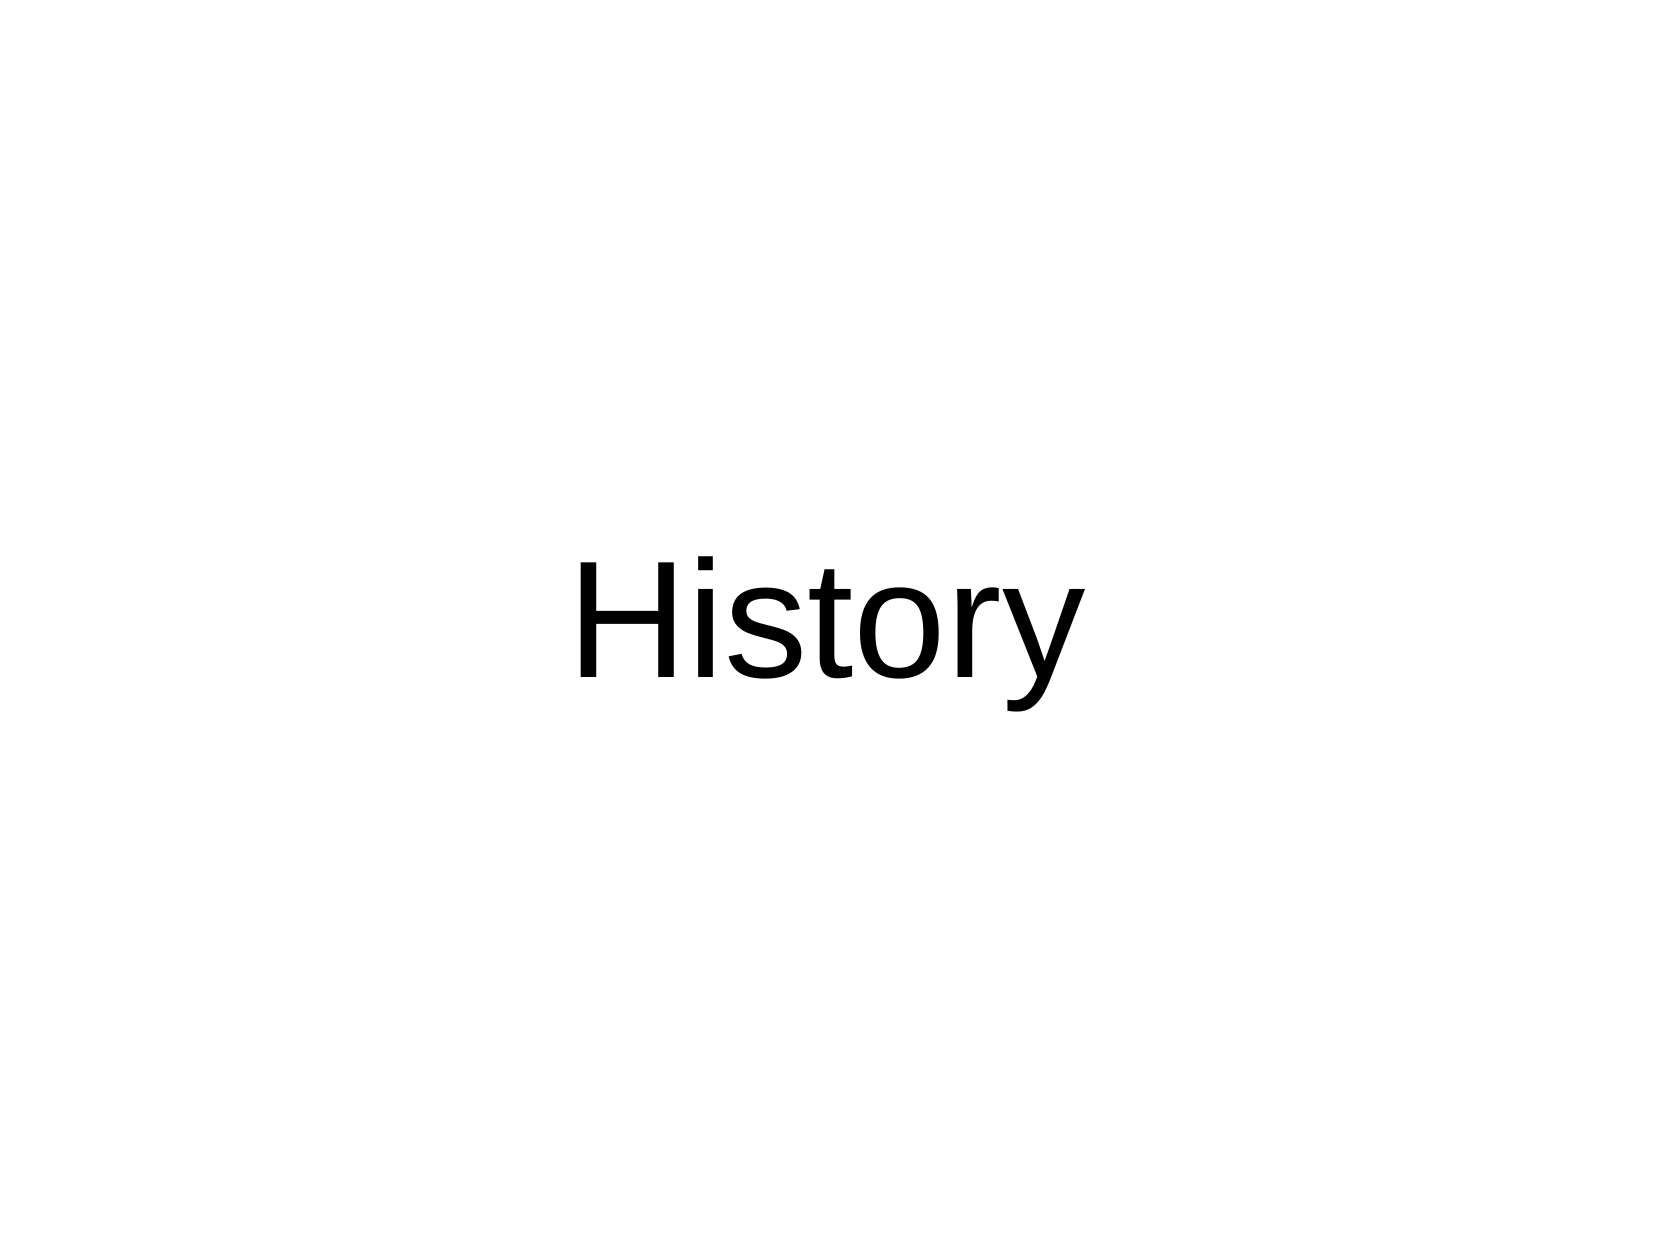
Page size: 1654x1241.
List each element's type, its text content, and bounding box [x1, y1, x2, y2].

title History [0, 516, 1654, 724]
